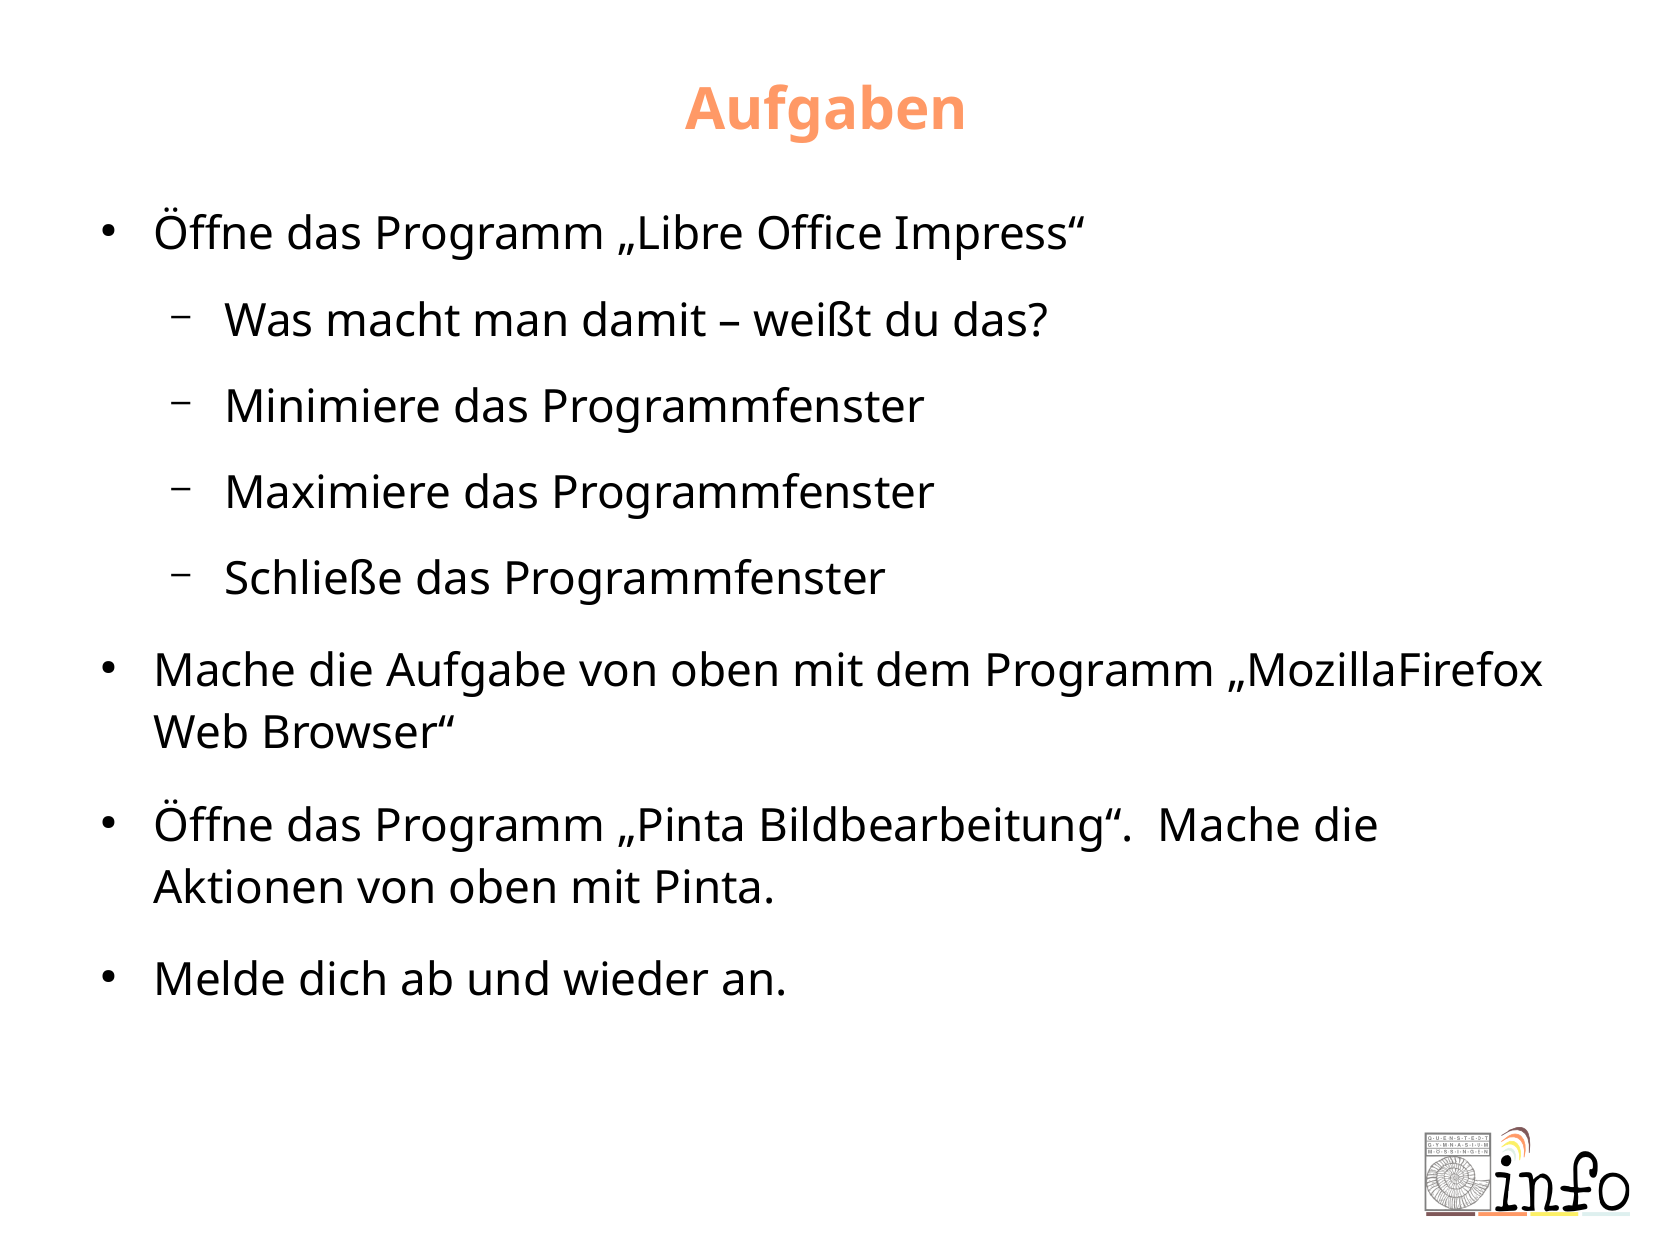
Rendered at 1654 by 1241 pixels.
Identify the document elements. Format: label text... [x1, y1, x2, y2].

title Aufgaben [82, 49, 1571, 166]
picture [1418, 1127, 1630, 1217]
list Öffne das Programm „Libre Office Impress“ Was macht man damit – weißt du das? Minimiere das Programmfenster Maximiere das Programmfenster Schließe das Programmfenster Mache die Aufgabe von oben mit dem Programm „MozillaFirefox Web Browser“ Öffne das Programm „Pinta Bildbearbeitung“. Mache die Aktionen von oben mit Pinta. Melde dich ab und wieder an. [82, 200, 1571, 1010]
